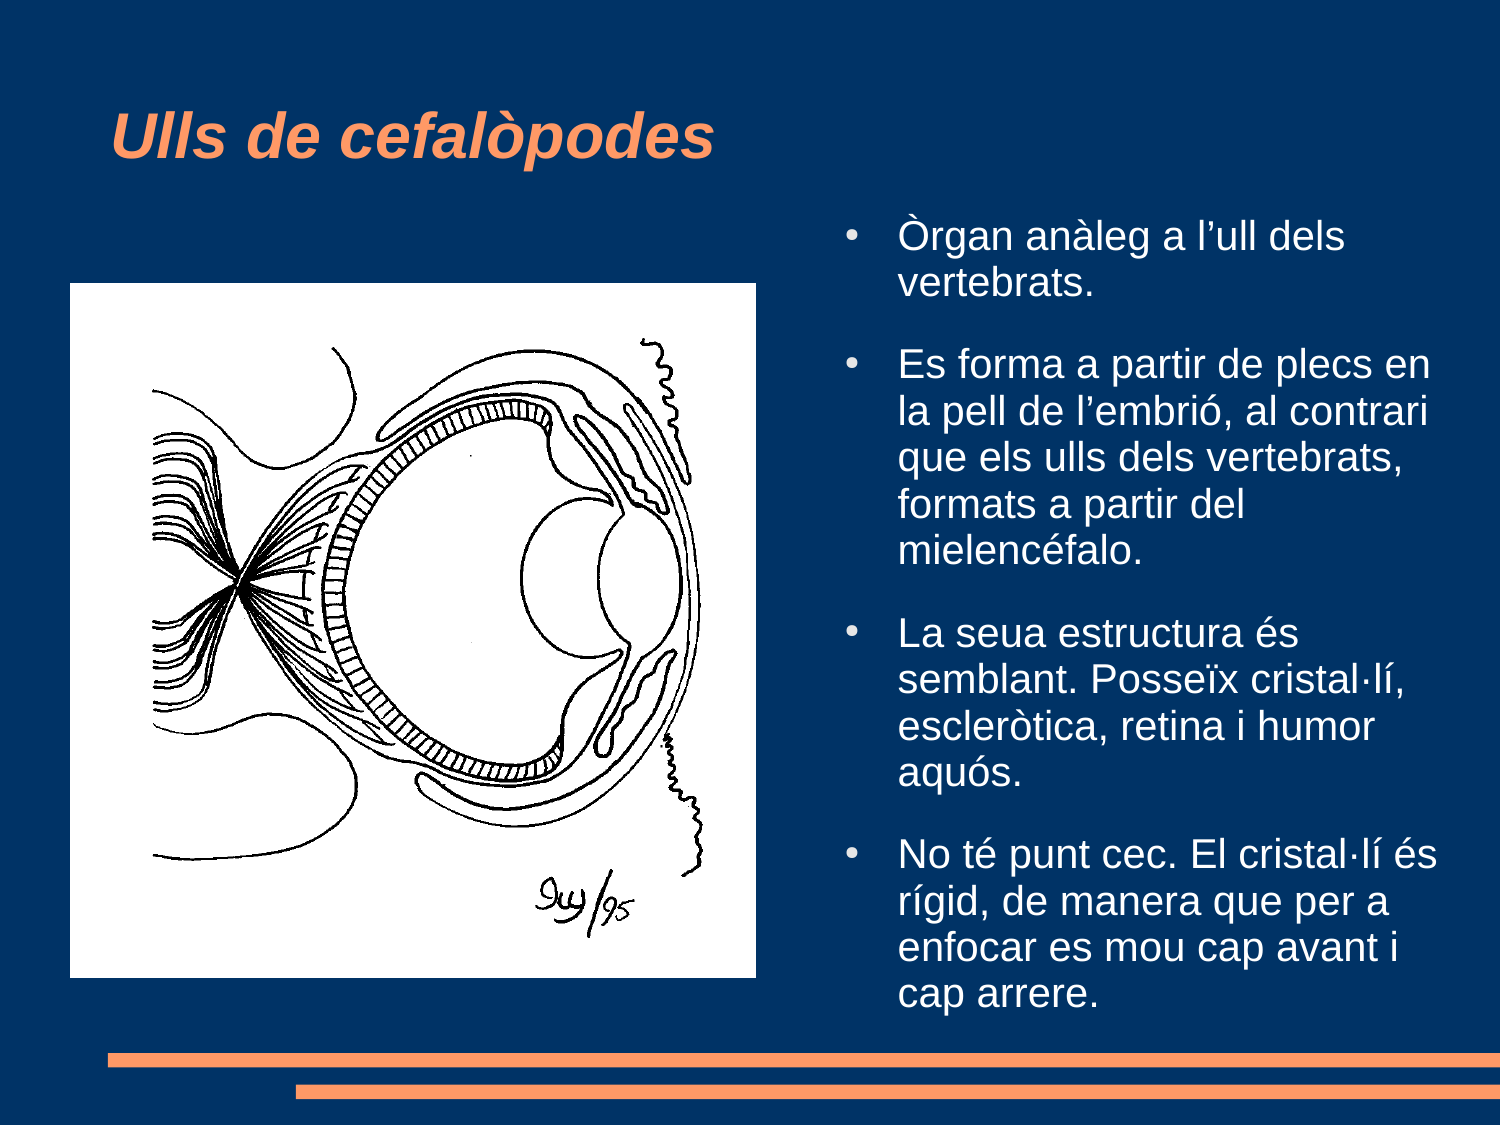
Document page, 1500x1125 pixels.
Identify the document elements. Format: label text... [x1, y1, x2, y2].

title Ulls de cefalòpodes [110, 41, 1392, 230]
picture [70, 283, 756, 978]
list Òrgan anàleg a l’ull dels vertebrats. Es forma a partir de plecs en la pell de l’embrió, al contrari que els ulls dels vertebrats, formats a partir del mielencéfalo. La seua estructura és semblant. Posseïx cristal·lí, escleròtica, retina i humor aquós. No té punt cec. El cristal·lí és rígid, de manera que per a enfocar es mou cap avant i cap arrere. [826, 212, 1464, 1040]
